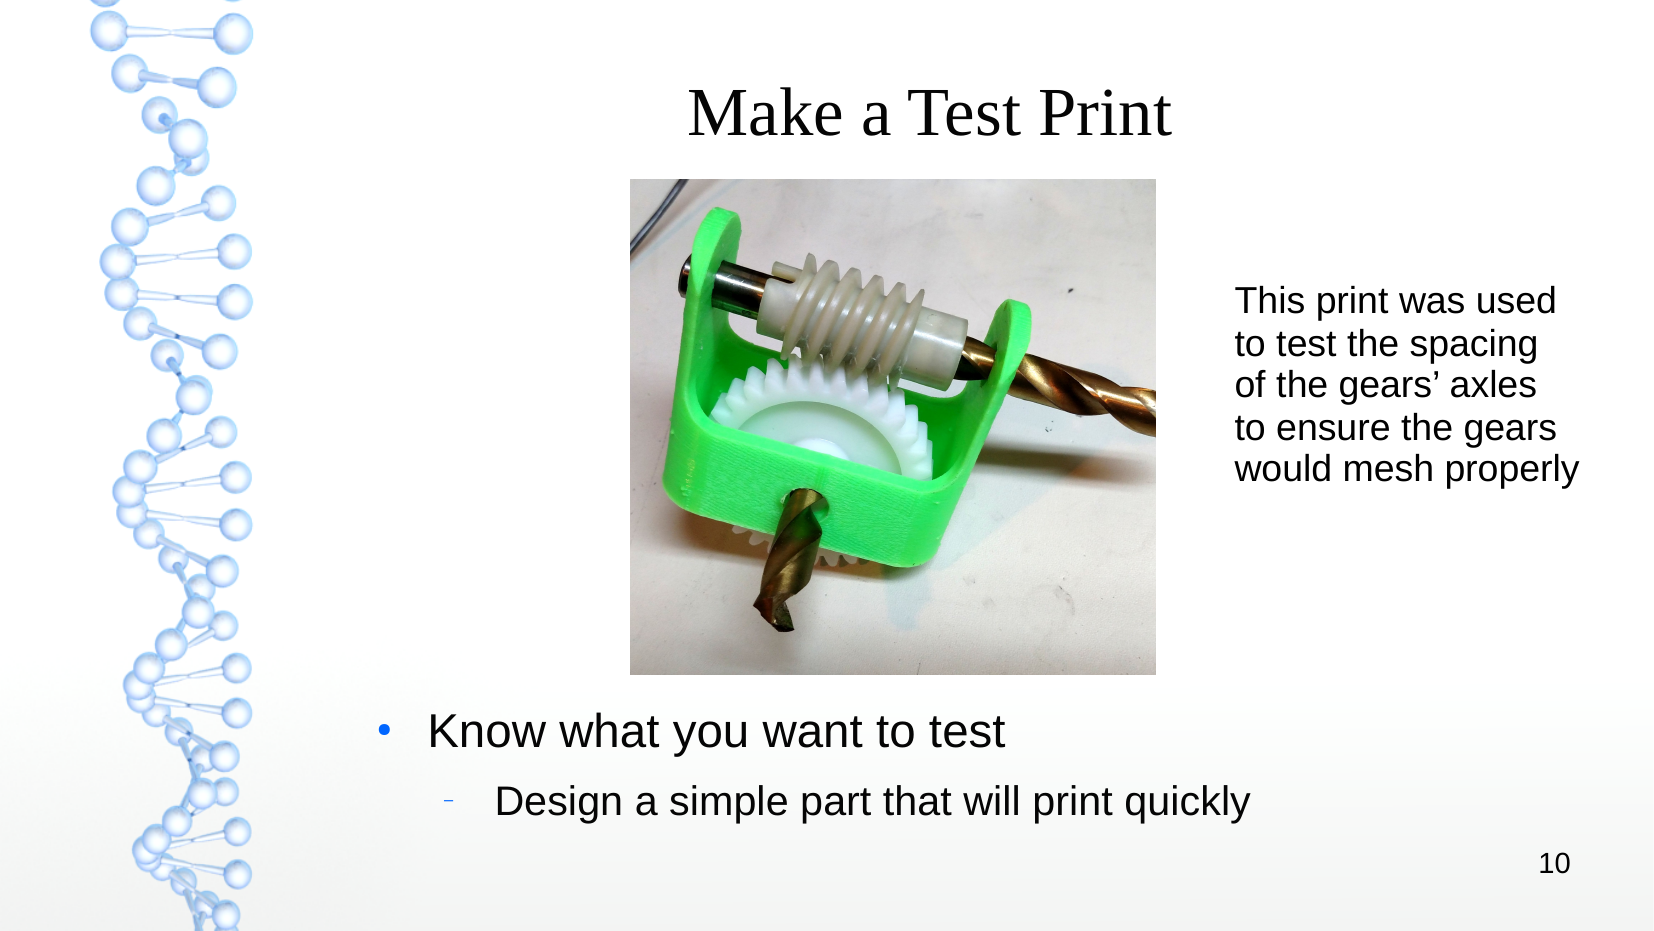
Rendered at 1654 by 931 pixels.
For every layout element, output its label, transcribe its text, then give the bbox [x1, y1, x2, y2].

text_box This print was used to test the spacing of the gears’ axles to ensure the gears would mesh properly [1219, 272, 1606, 496]
list Know what you want to test Design a simple part that will print quickly [360, 704, 1520, 826]
title Make a Test Print [265, 35, 1595, 189]
picture [0, 0, 1654, 931]
